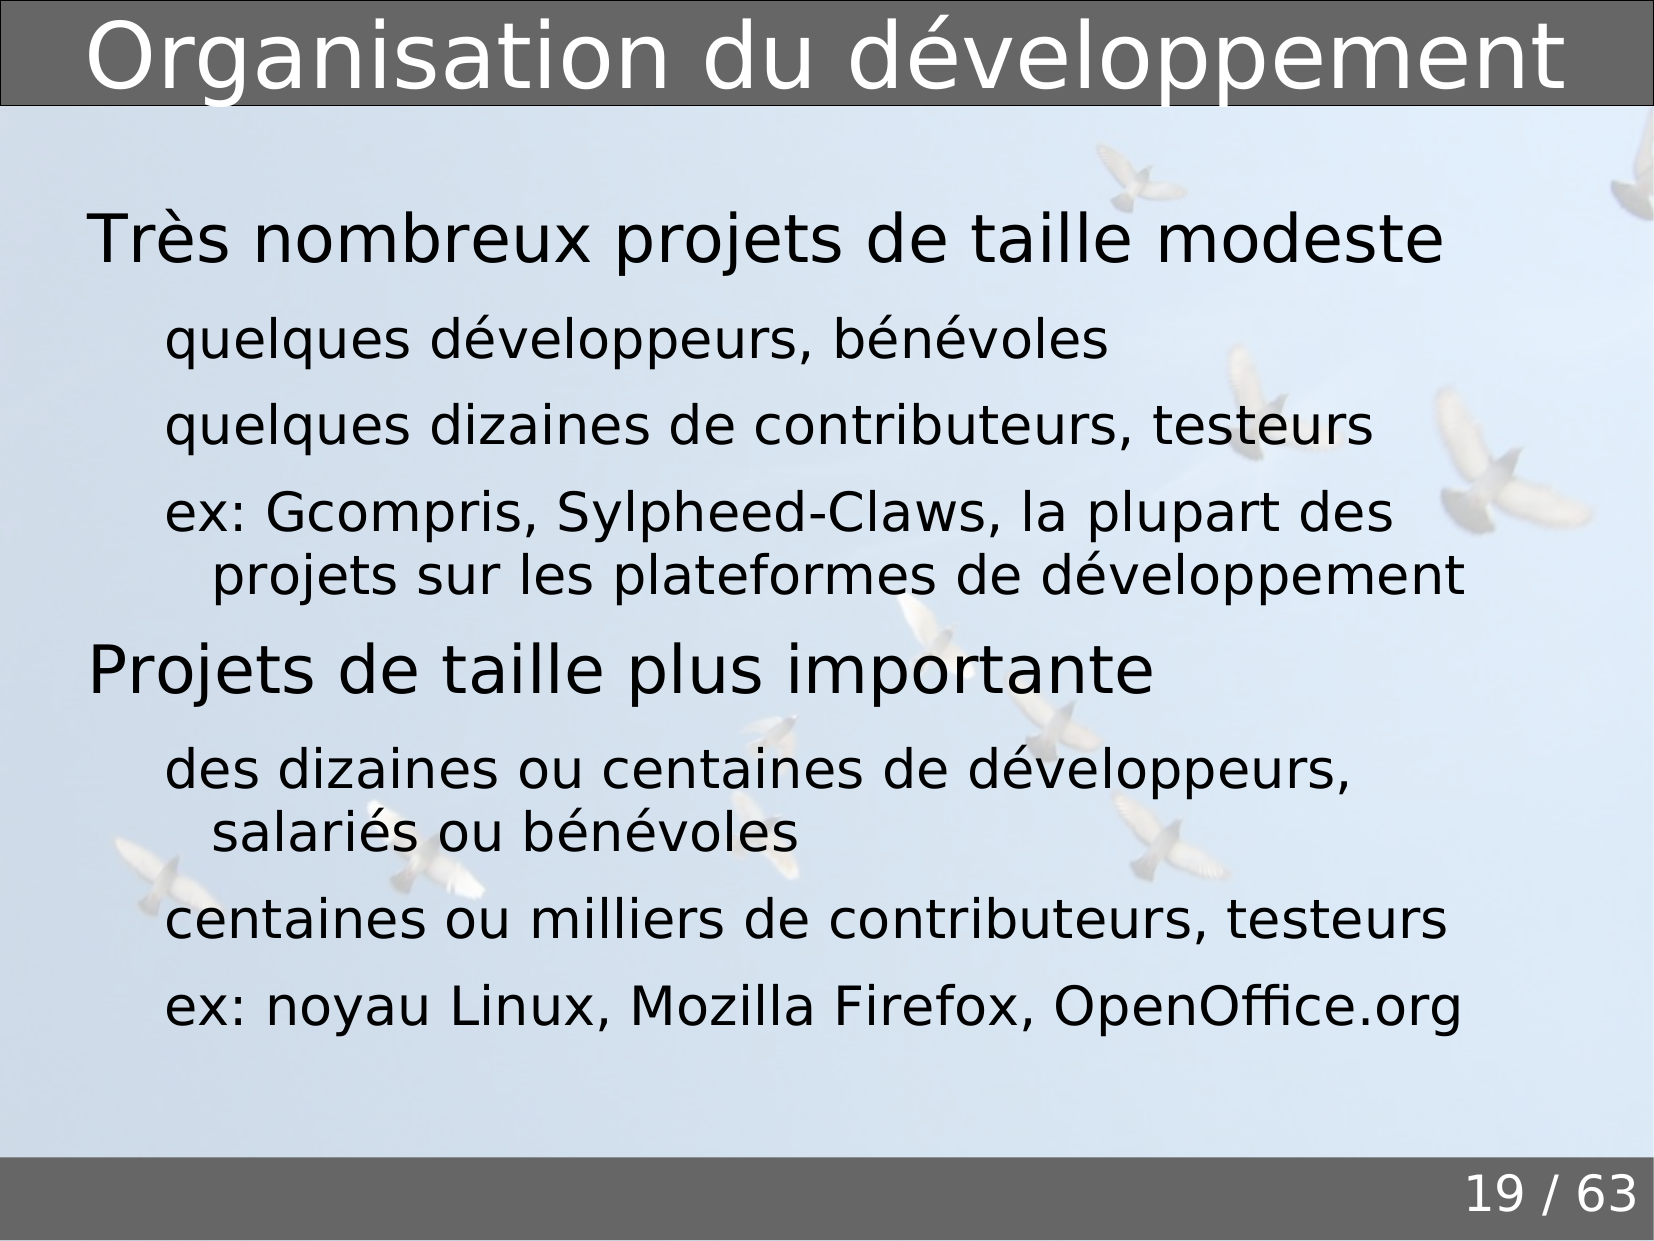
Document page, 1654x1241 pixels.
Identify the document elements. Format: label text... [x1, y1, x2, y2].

title Organisation du développement [0, 2, 1654, 110]
list Très nombreux projets de taille modeste quelques développeurs, bénévoles quelques dizaines de contributeurs, testeurs ex: Gcompris, Sylpheed-Claws, la plupart des projets sur les plateformes de développement Projets de taille plus importante des dizaines ou centaines de développeurs, salariés ou bénévoles centaines ou milliers de contributeurs, testeurs ex: noyau Linux, Mozilla Firefox, OpenOffice.org [69, 200, 1558, 1038]
